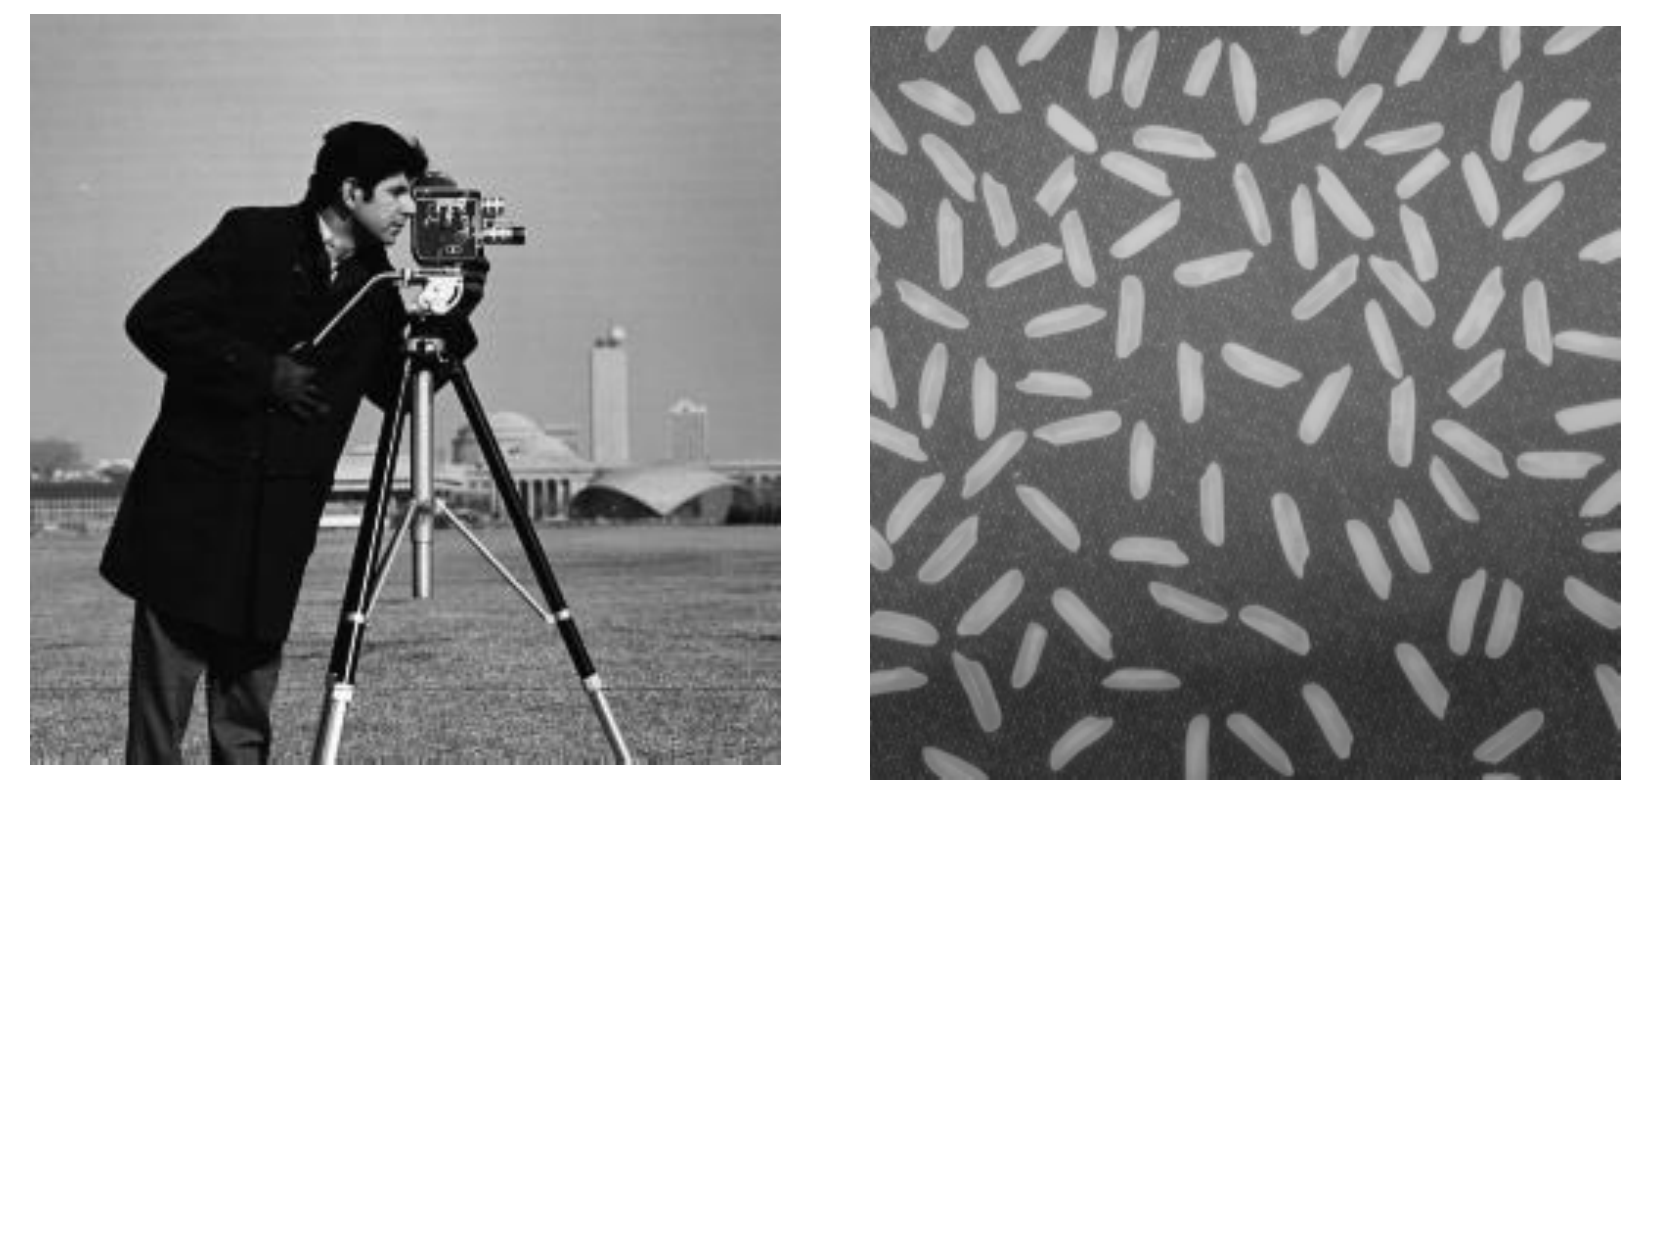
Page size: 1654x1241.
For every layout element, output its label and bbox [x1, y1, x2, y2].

picture [30, 14, 781, 766]
picture [870, 26, 1621, 781]
